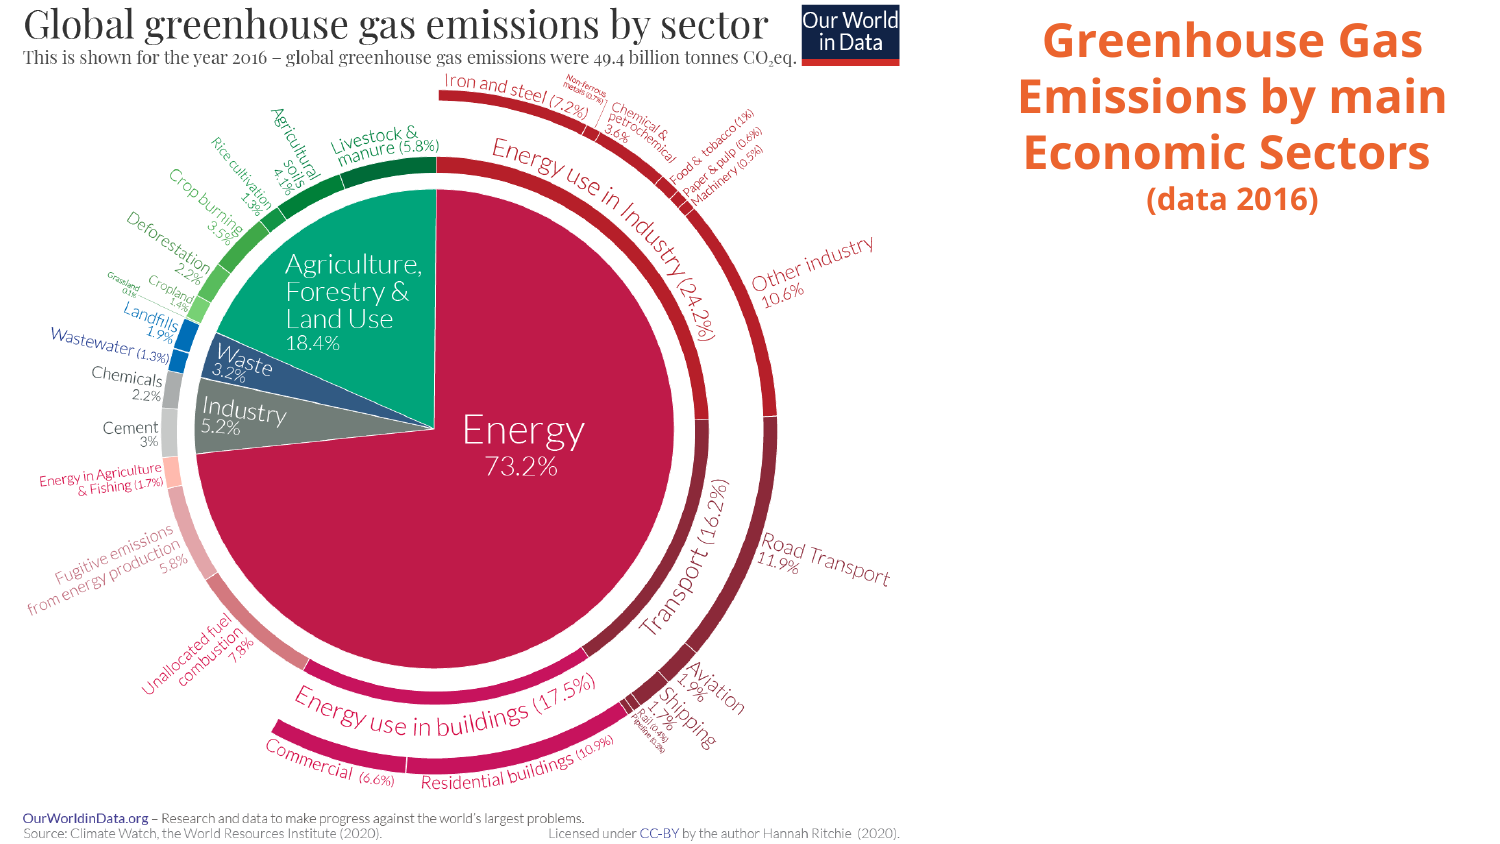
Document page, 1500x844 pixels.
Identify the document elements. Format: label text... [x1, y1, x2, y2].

text_box Greenhouse Gas Emissions by main Economic Sectors (data 2016) [980, 2, 1486, 272]
picture [14, 0, 906, 844]
